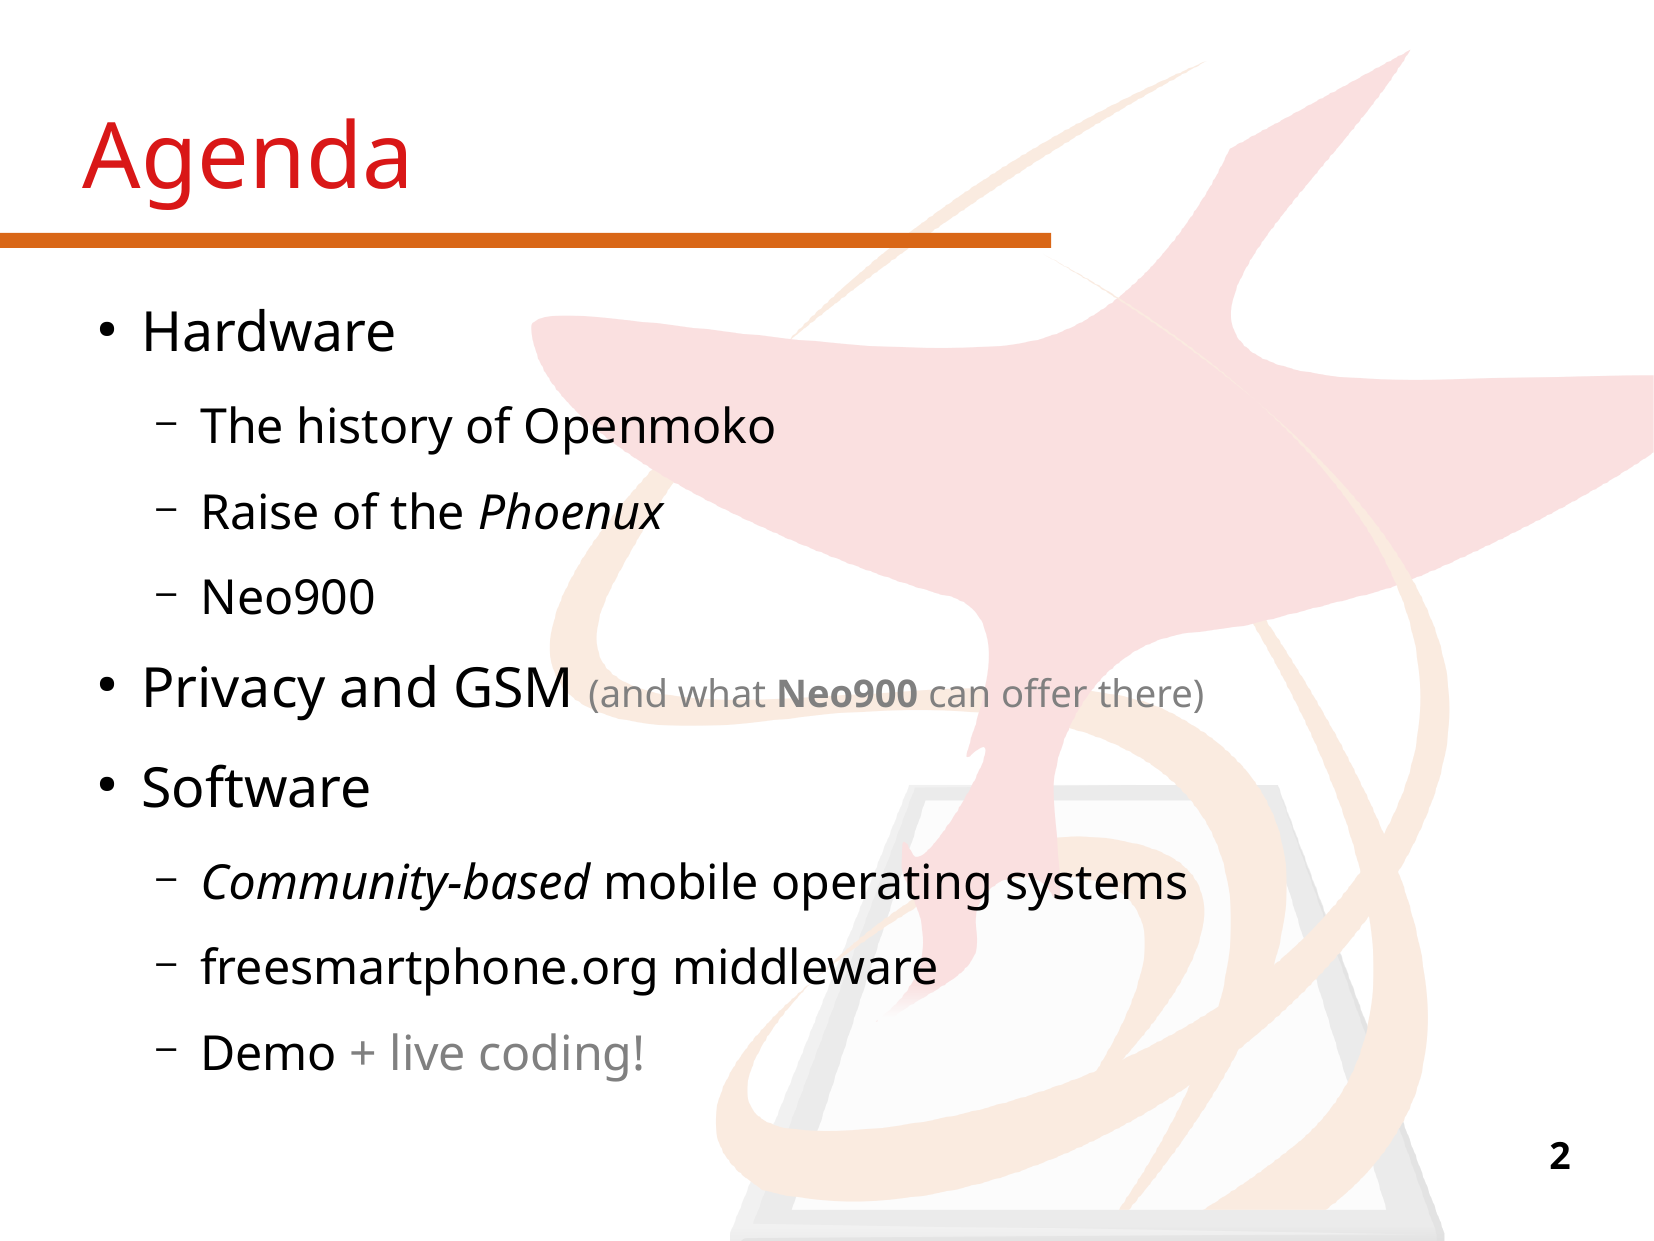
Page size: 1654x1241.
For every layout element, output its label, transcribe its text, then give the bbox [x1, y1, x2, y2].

title Agenda [82, 49, 1571, 257]
list Hardware The history of Openmoko Raise of the Phoenux Neo900 Privacy and GSM (and what Neo900 can offer there) Software Community-based mobile operating systems freesmartphone.org middleware Demo + live coding! [82, 290, 1571, 1087]
picture [531, 49, 1654, 1241]
